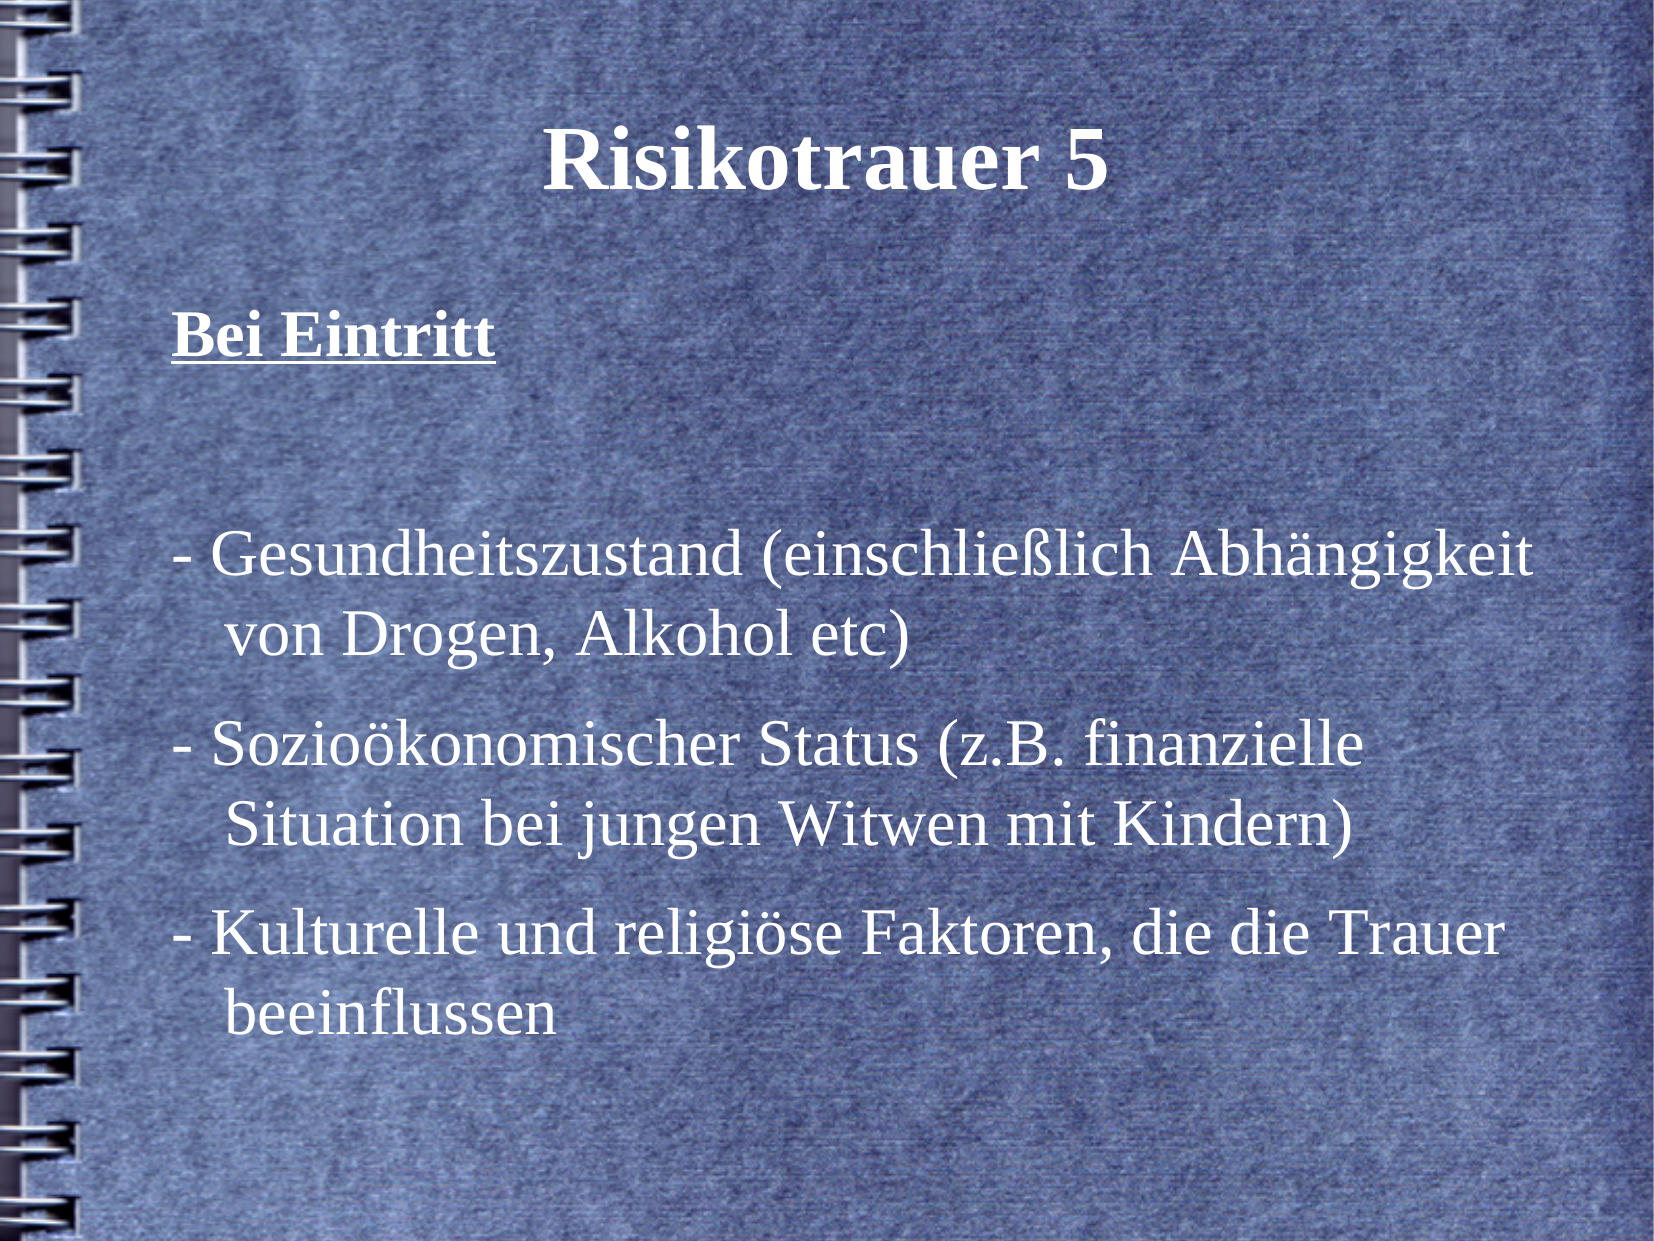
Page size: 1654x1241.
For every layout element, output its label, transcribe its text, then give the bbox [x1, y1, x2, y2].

list Bei Eintritt - Gesundheitszustand (einschließlich Abhängigkeit von Drogen, Alkohol etc) - Sozioökonomischer Status (z.B. finanzielle Situation bei jungen Witwen mit Kindern) - Kulturelle und religiöse Faktoren, die die Trauer beeinflussen [82, 290, 1571, 1094]
title Risikotrauer 5 [82, 56, 1571, 250]
picture [0, 0, 1654, 1241]
